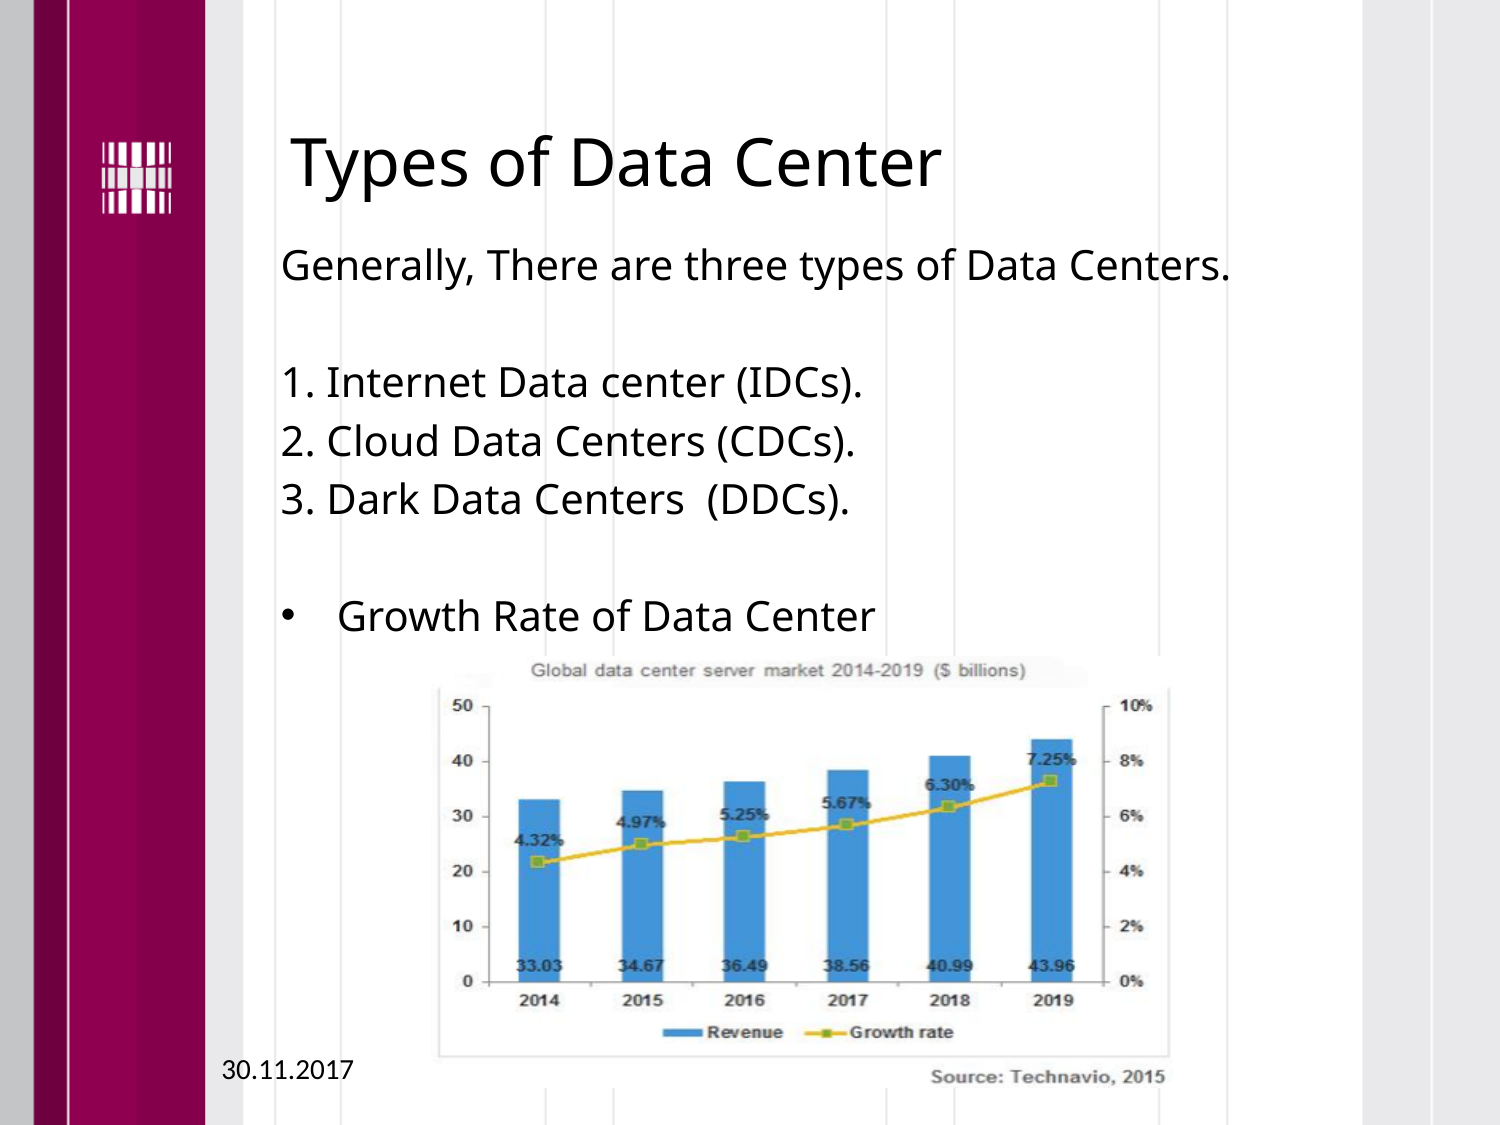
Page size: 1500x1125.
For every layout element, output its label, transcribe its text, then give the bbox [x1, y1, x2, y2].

slide_number 30.11.2017 [206, 1042, 557, 1103]
list Generally, There are three types of Data Centers. 1. Internet Data center (IDCs). 2. Cloud Data Centers (CDCs). 3. Dark Data Centers (DDCs). Growth Rate of Data Center [265, 231, 1348, 1059]
title Types of Data Center [275, 75, 1317, 231]
picture [0, 0, 1500, 1125]
